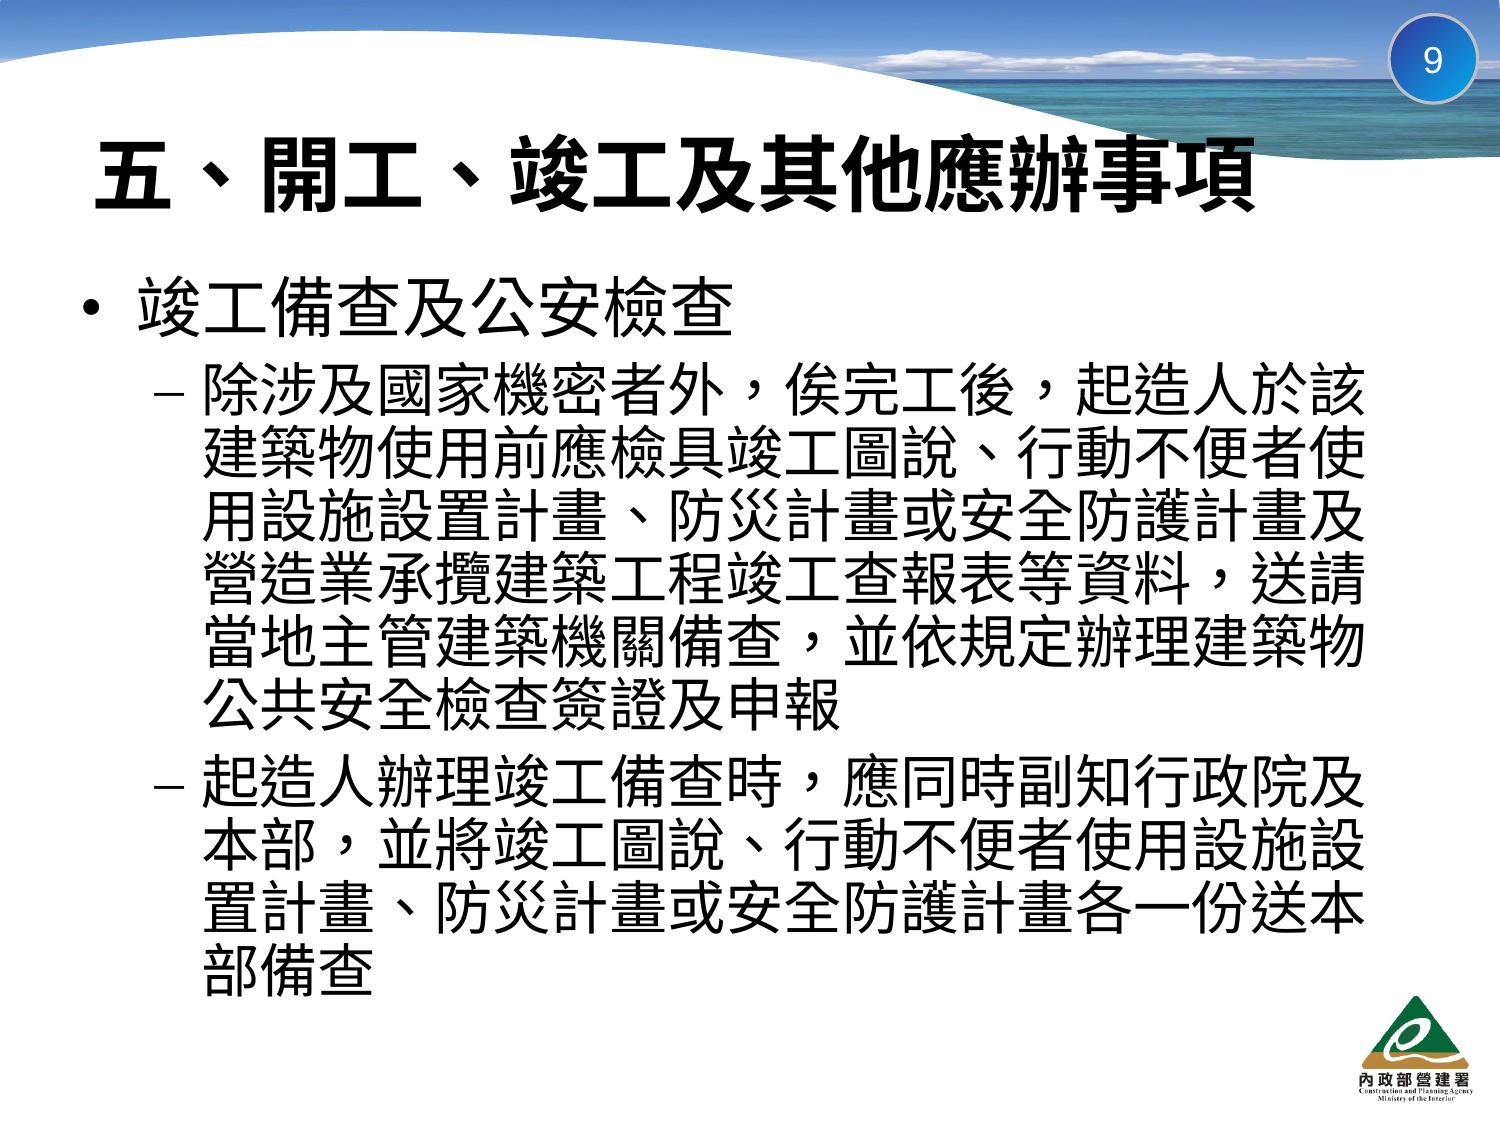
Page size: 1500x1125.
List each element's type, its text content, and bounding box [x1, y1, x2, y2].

picture [1359, 996, 1473, 1102]
list 竣工備查及公安檢查 除涉及國家機密者外，俟完工後，起造人於該建築物使用前應檢具竣工圖說、行動不便者使用設施設置計畫、防災計畫或安全防護計畫及營造業承攬建築工程竣工查報表等資料，送請當地主管建築機關備查，並依規定辦理建築物公共安全檢查簽證及申報 起造人辦理竣工備查時，應同時副知行政院及本部，並將竣工圖說、行動不便者使用設施設置計畫、防災計畫或安全防護計畫各一份送本部備查 [64, 267, 1436, 1083]
text_box 五、開工、竣工及其他應辦事項 [76, 78, 1427, 266]
